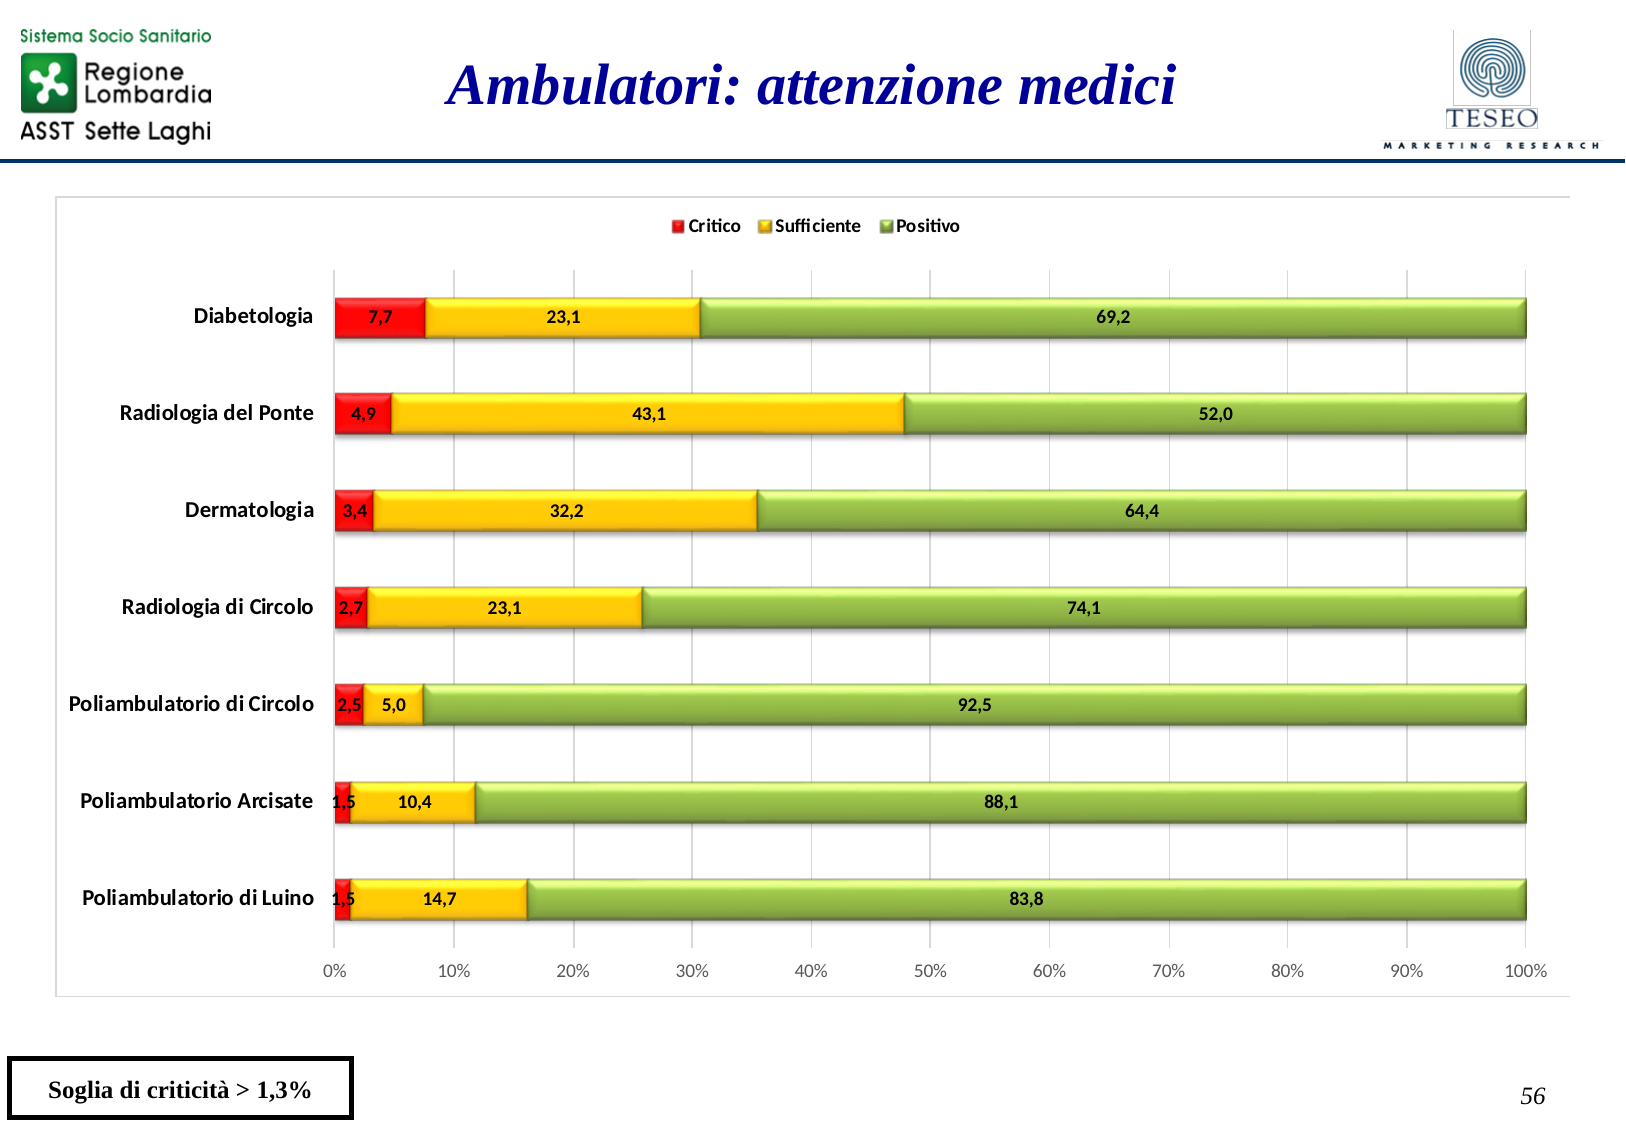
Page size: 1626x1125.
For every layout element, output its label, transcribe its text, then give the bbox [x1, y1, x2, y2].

text_box Ambulatori: attenzione medici [268, 19, 1356, 144]
text_box Soglia di criticità > 1,3% [9, 1058, 352, 1118]
picture [21, 26, 211, 148]
picture [1381, 30, 1604, 149]
picture [54, 196, 1570, 997]
